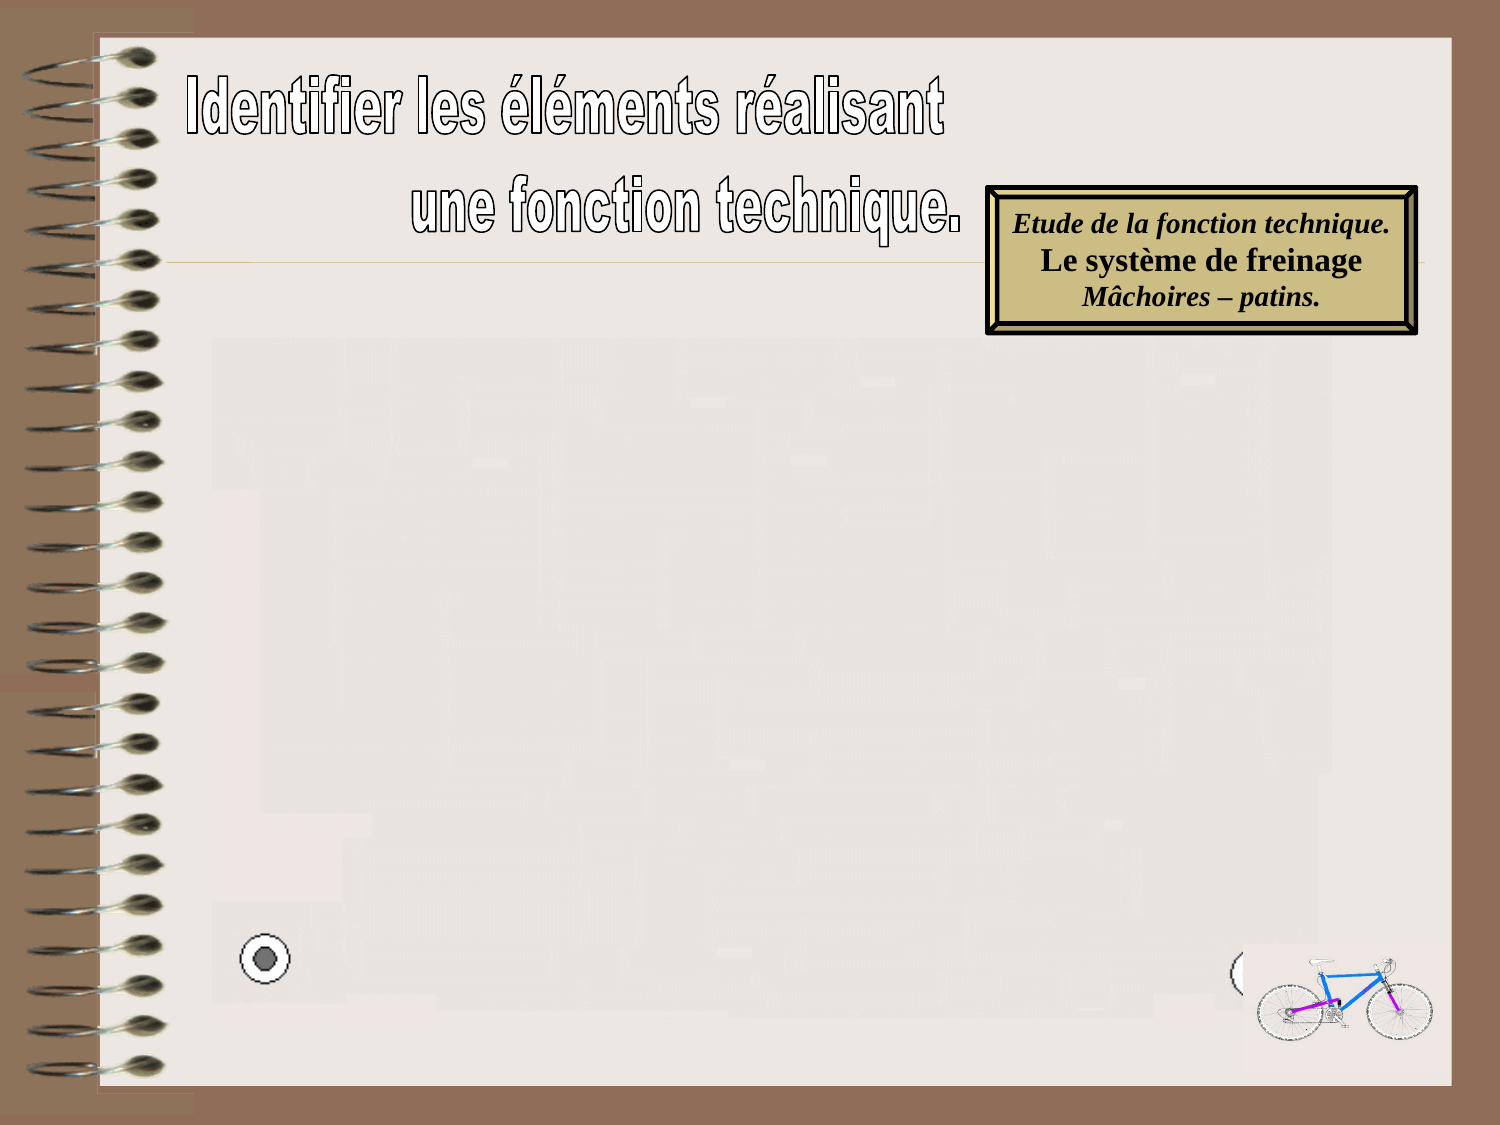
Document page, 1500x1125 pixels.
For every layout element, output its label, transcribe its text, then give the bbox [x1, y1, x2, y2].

text_box [675, 76, 693, 135]
text_box [926, 76, 944, 135]
text_box [648, 90, 672, 134]
text_box [612, 176, 629, 233]
text_box [468, 190, 495, 233]
text_box [556, 190, 581, 232]
text_box [822, 190, 846, 232]
picture [0, 8, 194, 674]
text_box [892, 191, 917, 233]
text_box [716, 176, 734, 233]
text_box [261, 90, 286, 134]
text_box [575, 90, 614, 134]
text_box [920, 190, 947, 233]
text_box [321, 75, 340, 134]
text_box [694, 90, 719, 135]
picture [0, 692, 194, 1115]
text_box [341, 91, 351, 134]
text_box [898, 90, 923, 134]
text_box [735, 190, 762, 233]
text_box [675, 190, 699, 232]
text_box [850, 176, 860, 187]
picture [212, 337, 1447, 1074]
text_box Etude de la fonction technique. Le système de freinage Mâchoires – patins. [996, 196, 1407, 324]
text_box [793, 176, 818, 232]
text_box [829, 76, 838, 87]
text_box [231, 90, 258, 135]
text_box [646, 190, 672, 233]
text_box [545, 90, 572, 135]
text_box [310, 91, 319, 134]
text_box [341, 76, 351, 87]
text_box [510, 75, 522, 87]
text_box [617, 90, 645, 135]
text_box [764, 75, 776, 87]
text_box [310, 76, 319, 87]
text_box [842, 90, 866, 135]
text_box [764, 190, 790, 233]
text_box [289, 76, 307, 135]
text_box [460, 90, 485, 135]
text_box [509, 174, 528, 232]
text_box [784, 90, 811, 135]
text_box [850, 191, 860, 232]
text_box [863, 190, 889, 247]
text_box [950, 216, 959, 232]
text_box [755, 90, 782, 135]
text_box [202, 76, 228, 135]
text_box [815, 76, 824, 133]
text_box [633, 176, 642, 187]
text_box [554, 75, 566, 87]
text_box [829, 91, 838, 134]
text_box [532, 76, 541, 133]
text_box [419, 76, 427, 133]
text_box [441, 190, 465, 232]
text_box [584, 190, 611, 233]
text_box [527, 190, 553, 233]
text_box [188, 76, 197, 133]
text_box [384, 90, 403, 134]
text_box [869, 90, 896, 135]
text_box [431, 90, 459, 135]
text_box [737, 90, 756, 134]
text_box [412, 191, 436, 233]
text_box [501, 90, 529, 135]
text_box [987, 187, 1416, 334]
text_box [354, 90, 381, 135]
text_box [633, 191, 642, 232]
